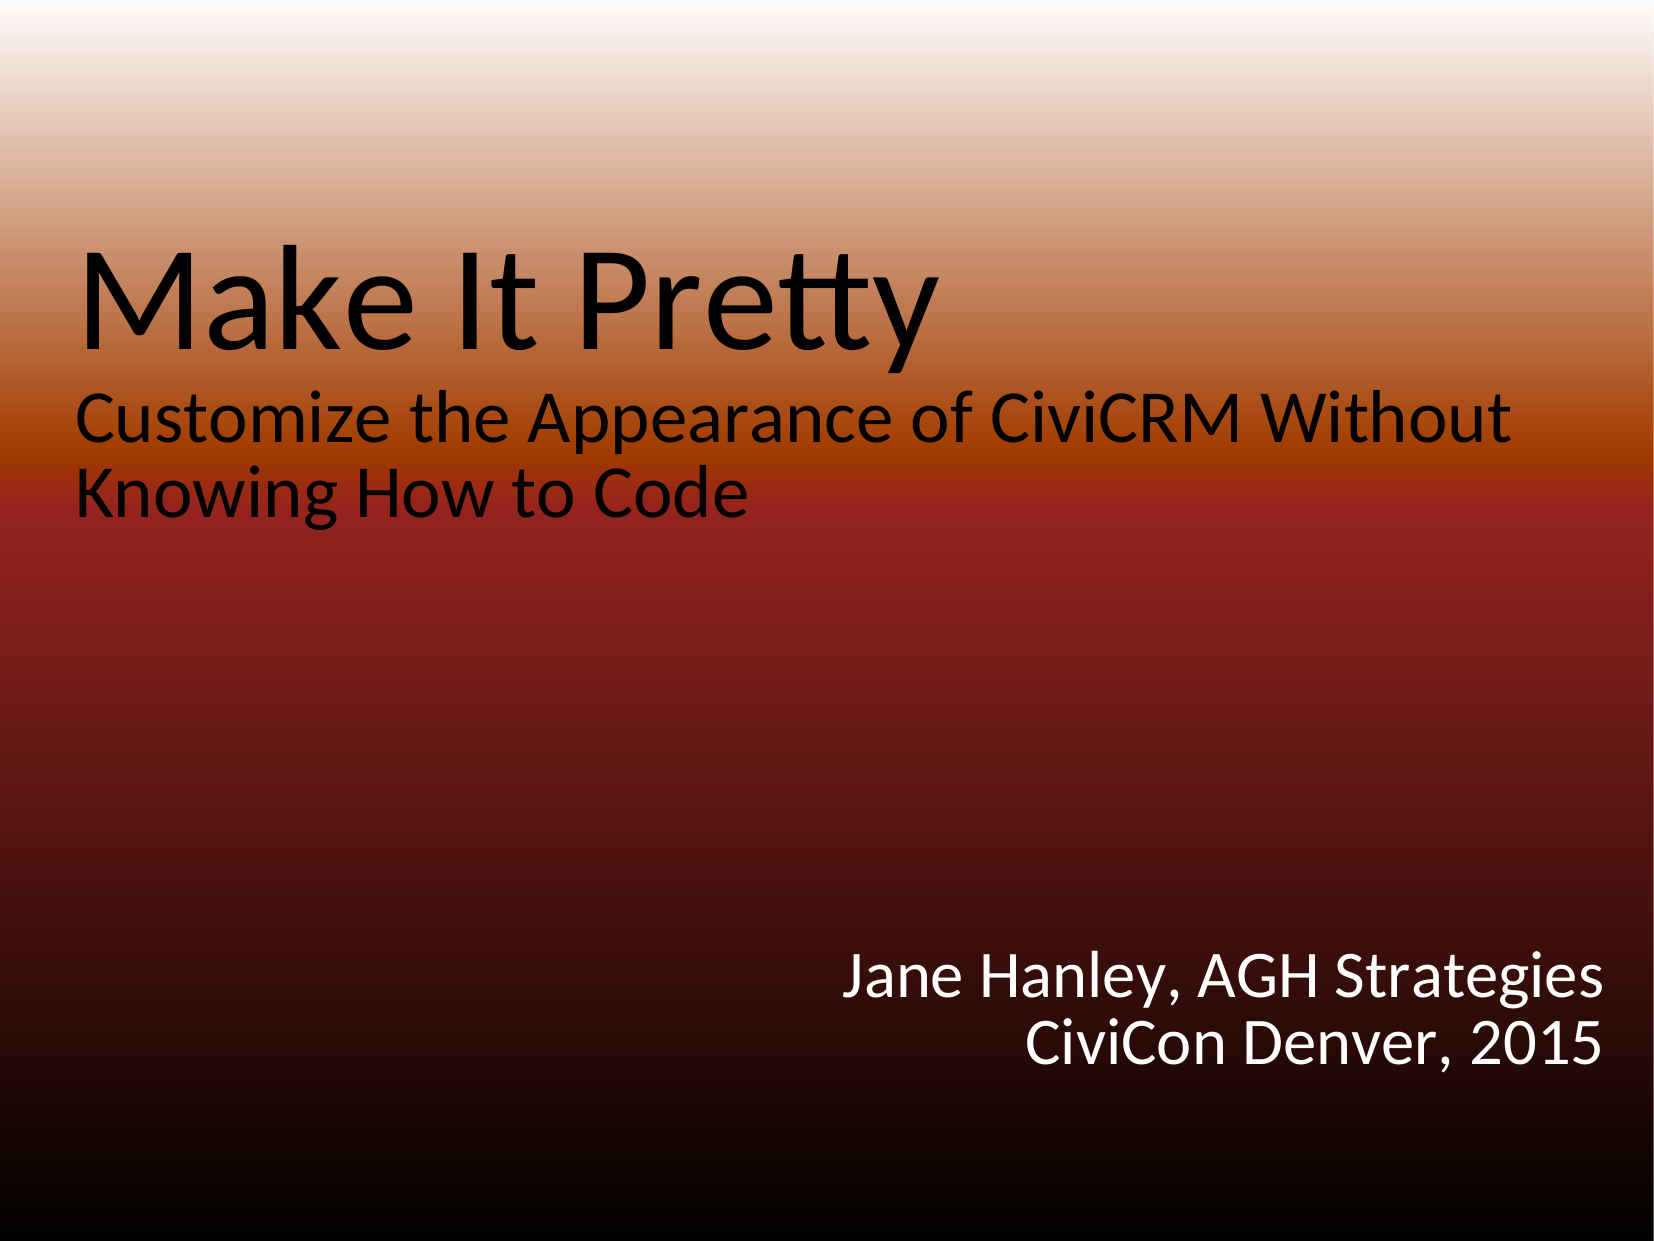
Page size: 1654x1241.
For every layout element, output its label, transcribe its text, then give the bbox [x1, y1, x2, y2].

title Make It Pretty Customize the Appearance of CiviCRM Without Knowing How to Code [75, 203, 1564, 571]
picture [0, 0, 1654, 1241]
subtitle Jane Hanley, AGH Strategies CiviCon Denver, 2015 [761, 777, 1606, 1186]
